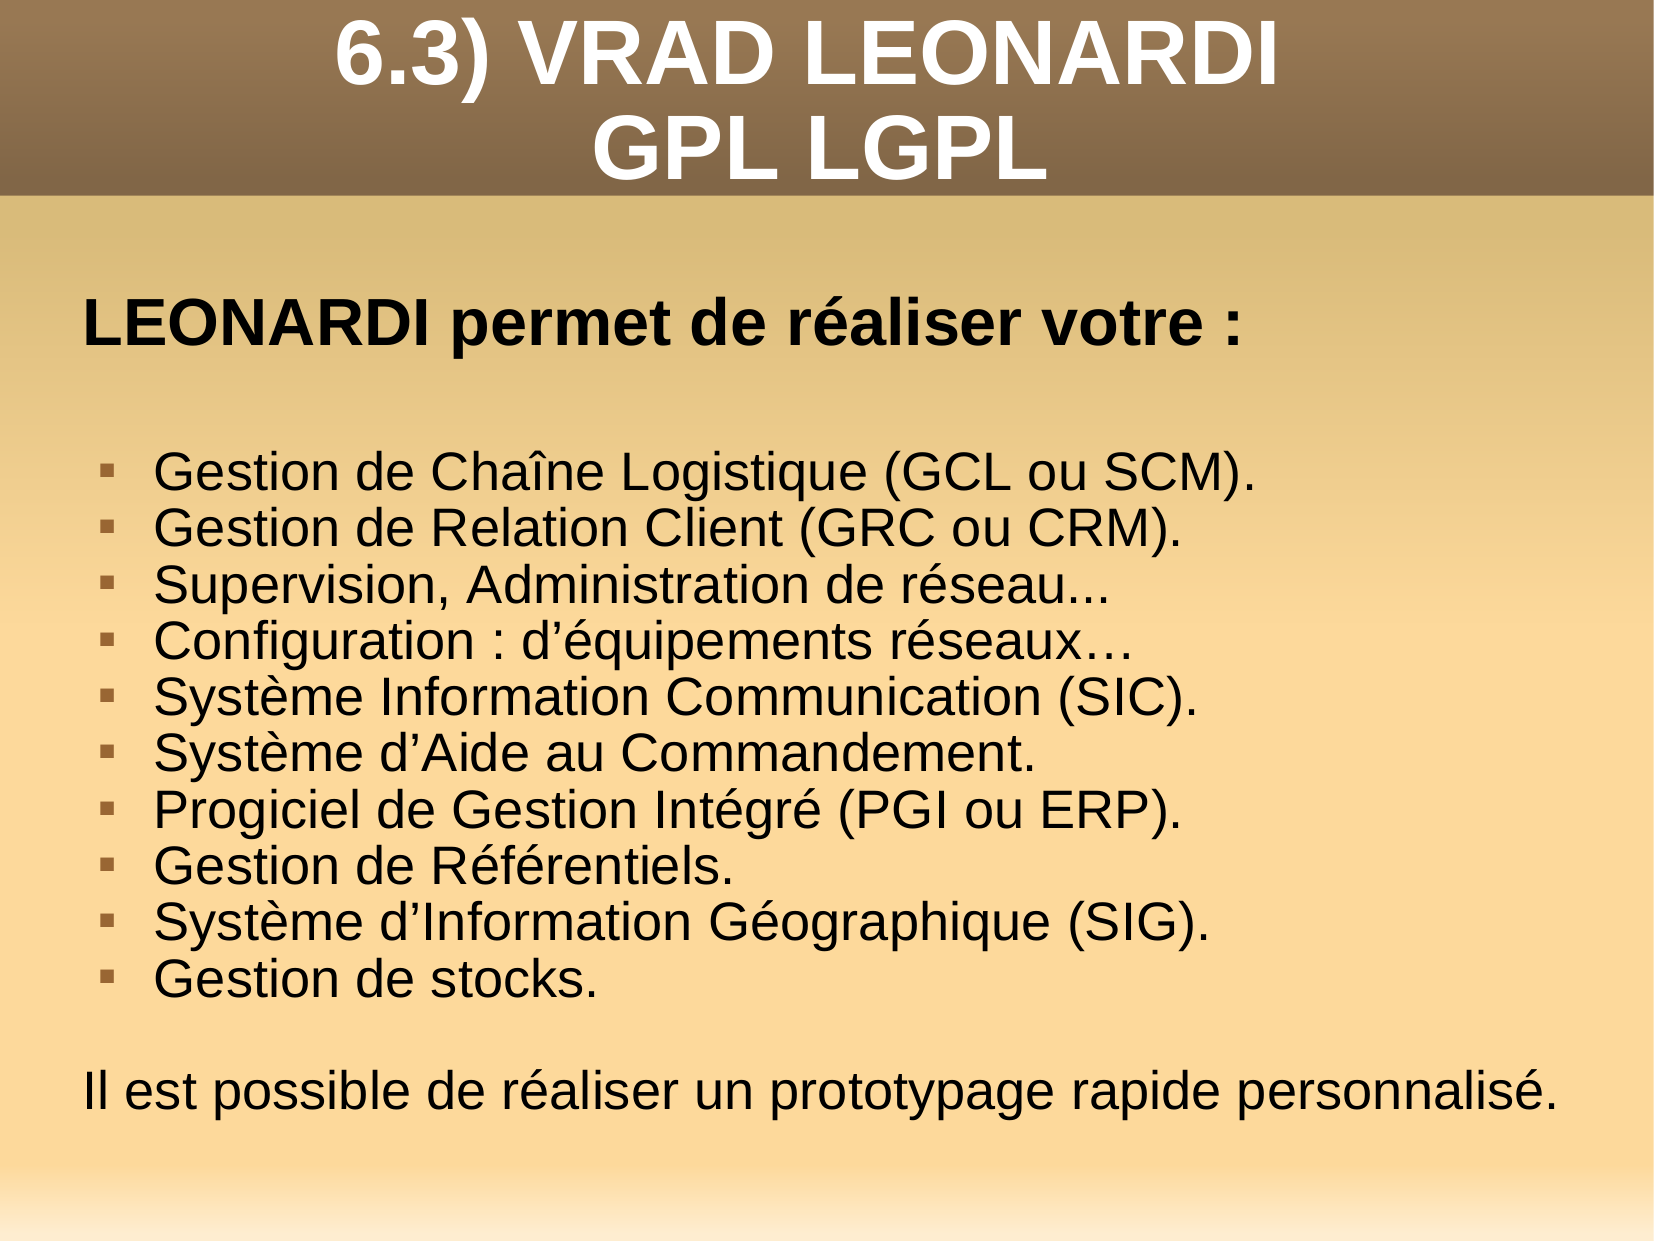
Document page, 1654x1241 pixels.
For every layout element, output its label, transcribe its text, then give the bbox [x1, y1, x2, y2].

title 6.3) VRAD LEONARDI GPL LGPL [76, 4, 1565, 203]
list LEONARDI permet de réaliser votre : Gestion de Chaîne Logistique (GCL ou SCM). Gestion de Relation Client (GRC ou CRM). Supervision, Administration de réseau... Configuration : d’équipements réseaux… Système Information Communication (SIC). Système d’Aide au Commandement. Progiciel de Gestion Intégré (PGI ou ERP). Gestion de Référentiels. Système d’Information Géographique (SIG). Gestion de stocks. Il est possible de réaliser un prototypage rapide personnalisé. [82, 290, 1571, 1127]
picture [0, 0, 1654, 1241]
